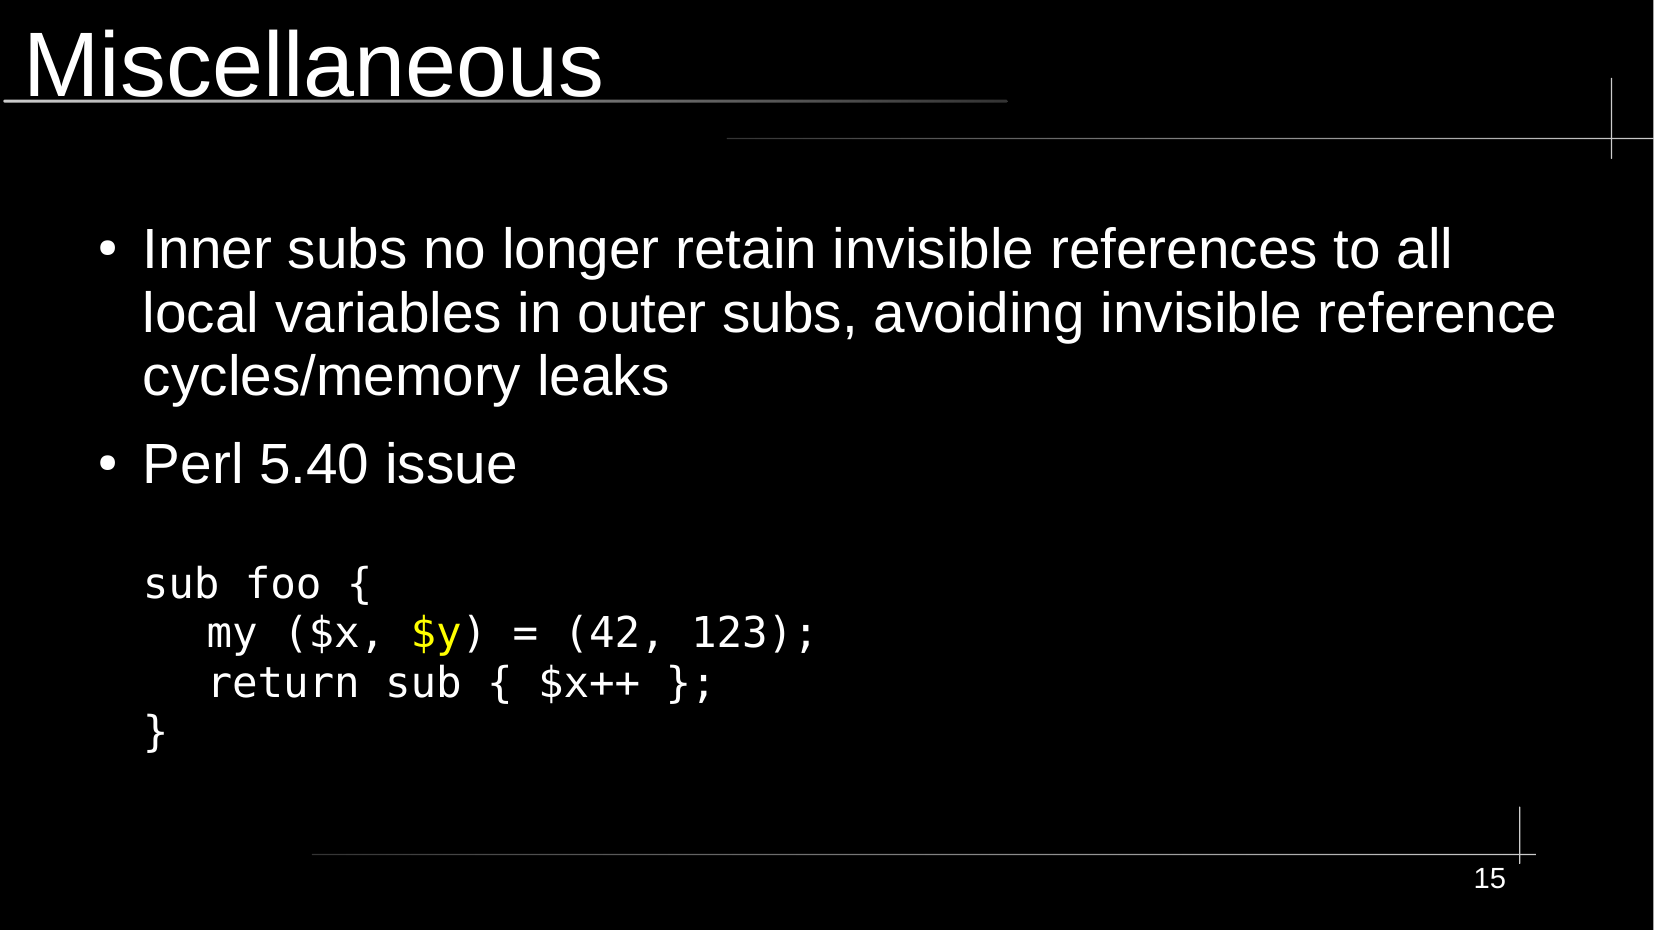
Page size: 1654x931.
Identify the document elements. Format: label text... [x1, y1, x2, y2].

list Inner subs no longer retain invisible references to all local variables in outer subs, avoiding invisible reference cycles/memory leaks Perl 5.40 issue sub foo { my ($x, $y) = (42, 123); return sub { $x++ }; } [82, 217, 1571, 758]
title Miscellaneous [23, 11, 1589, 119]
